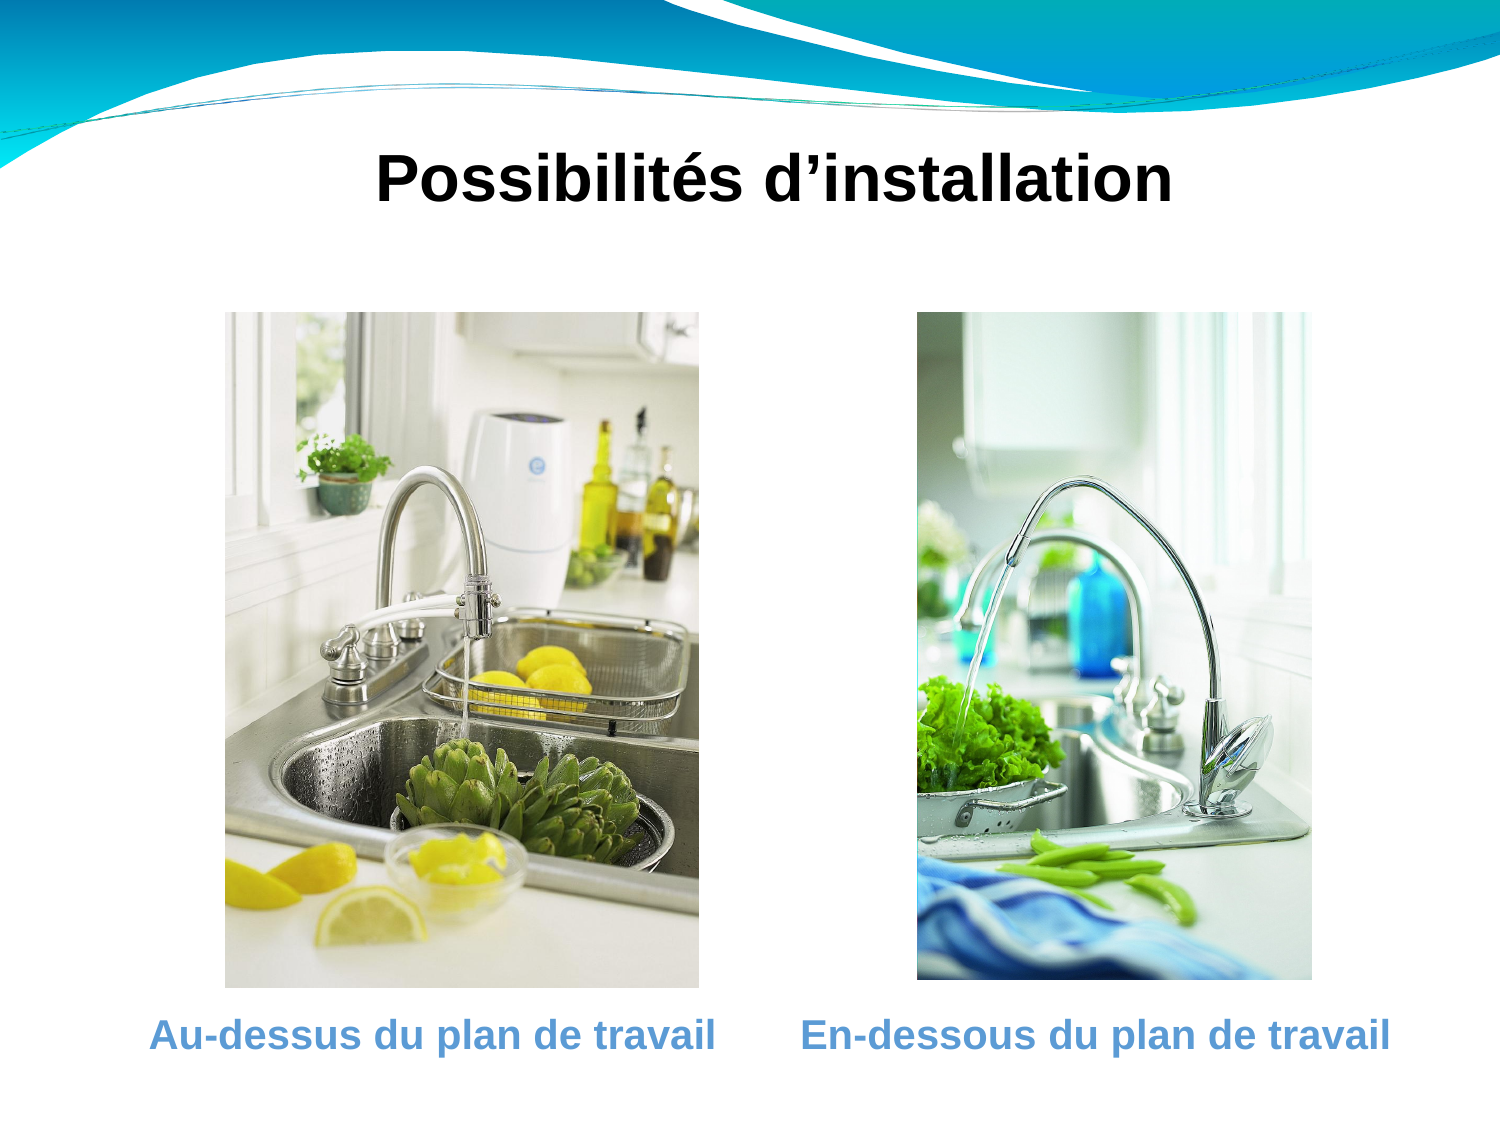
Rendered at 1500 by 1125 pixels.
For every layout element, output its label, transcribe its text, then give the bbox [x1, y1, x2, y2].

text_box Au-dessus du plan de travail [64, 999, 751, 1066]
text_box En-dessous du plan de travail [751, 999, 1440, 1125]
picture [225, 312, 699, 988]
text_box Possibilités d’installation [162, 126, 1388, 223]
chart [917, 312, 1312, 980]
